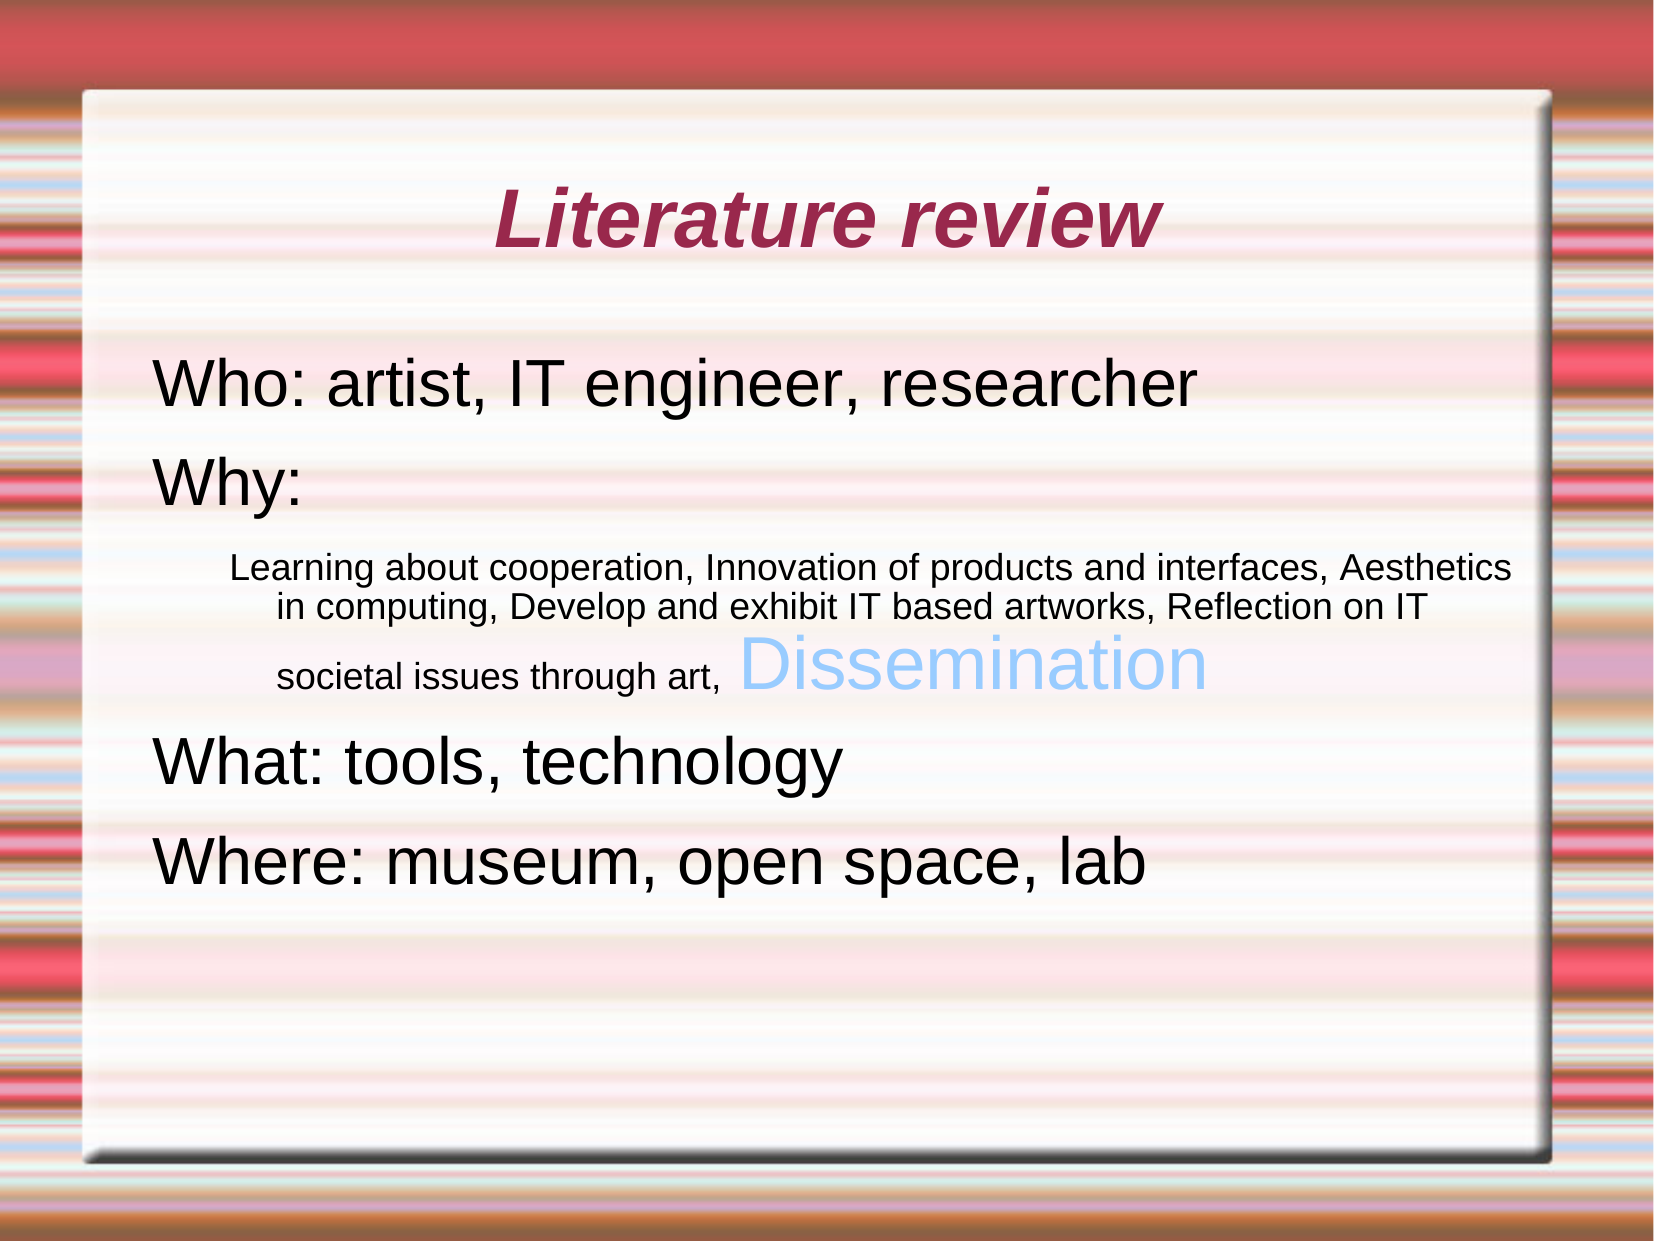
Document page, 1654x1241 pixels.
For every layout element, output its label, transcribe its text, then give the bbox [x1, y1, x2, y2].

picture [0, 0, 1654, 1241]
title Literature review [121, 114, 1534, 322]
list Who: artist, IT engineer, researcher Why: Learning about cooperation, Innovation of products and interfaces, Aesthetics in computing, Develop and exhibit IT based artworks, Reflection on IT societal issues through art, Dissemination What: tools, technology‏ Where: museum, open space, lab‏ [134, 350, 1516, 1133]
